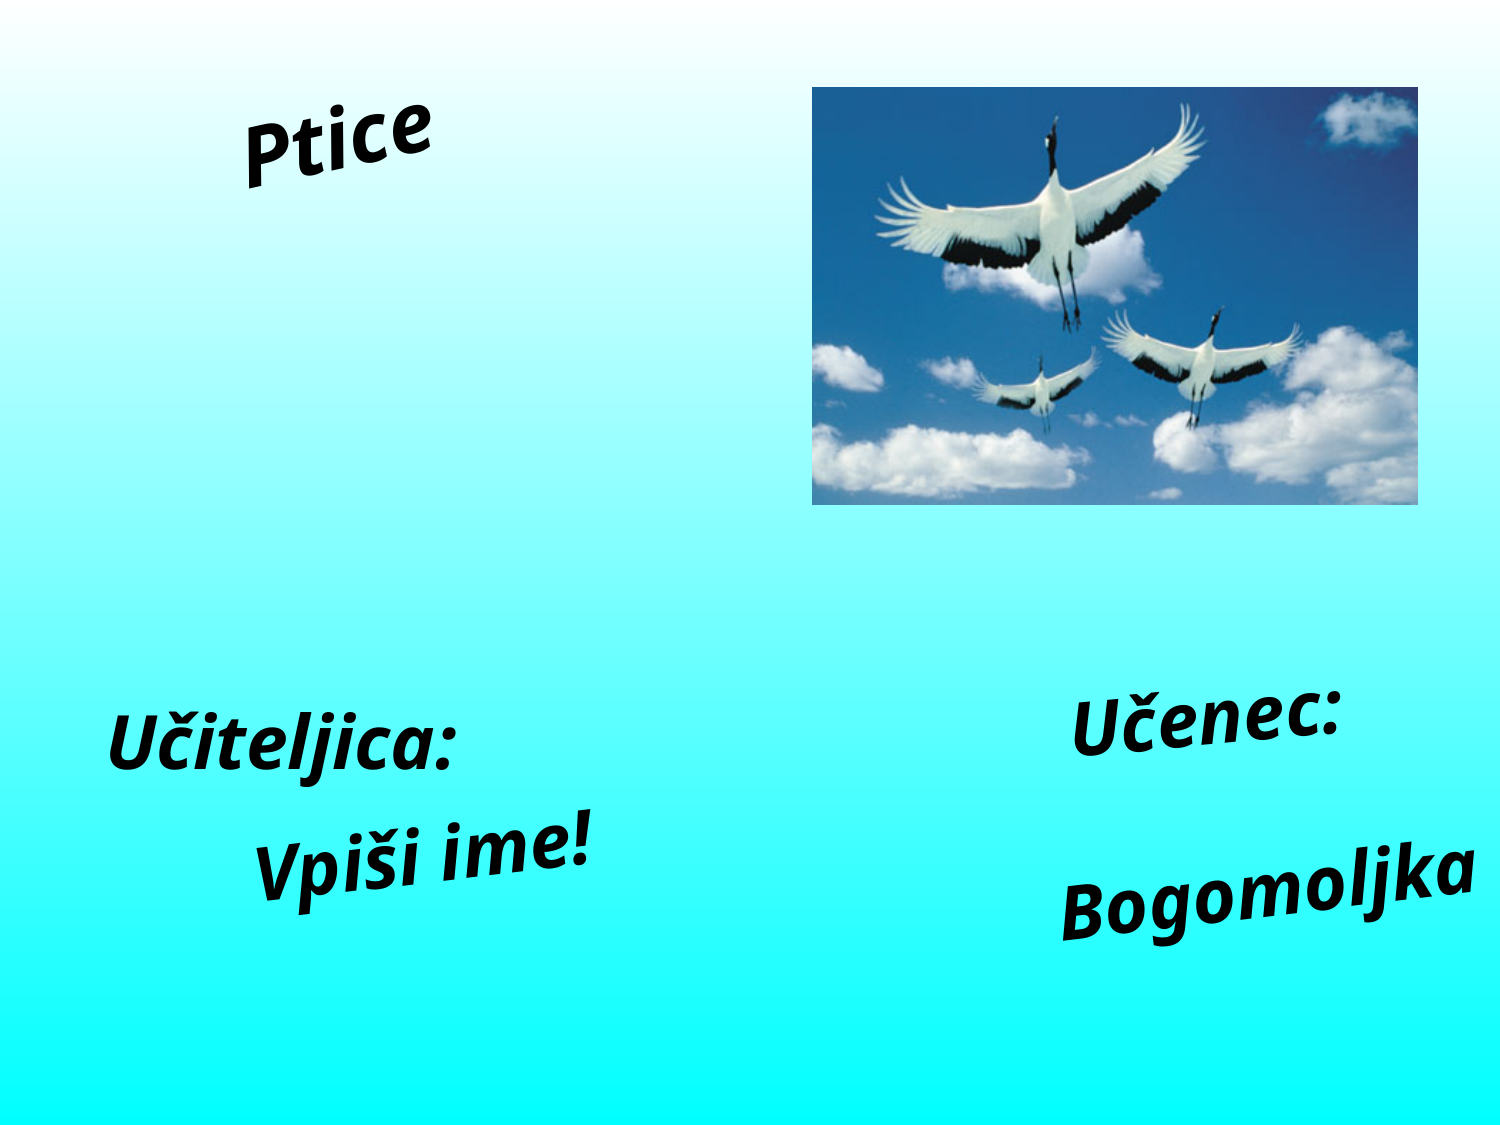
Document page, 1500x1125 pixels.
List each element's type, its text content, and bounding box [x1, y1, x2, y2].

text_box Učiteljica: [62, 687, 500, 842]
text_box Učenec: [1027, 646, 1390, 860]
text_box Bogomoljka [1037, 815, 1448, 1099]
picture [812, 87, 1418, 505]
text_box Ptice [0, 5, 749, 558]
text_box Vpiši ime! [50, 757, 810, 1082]
